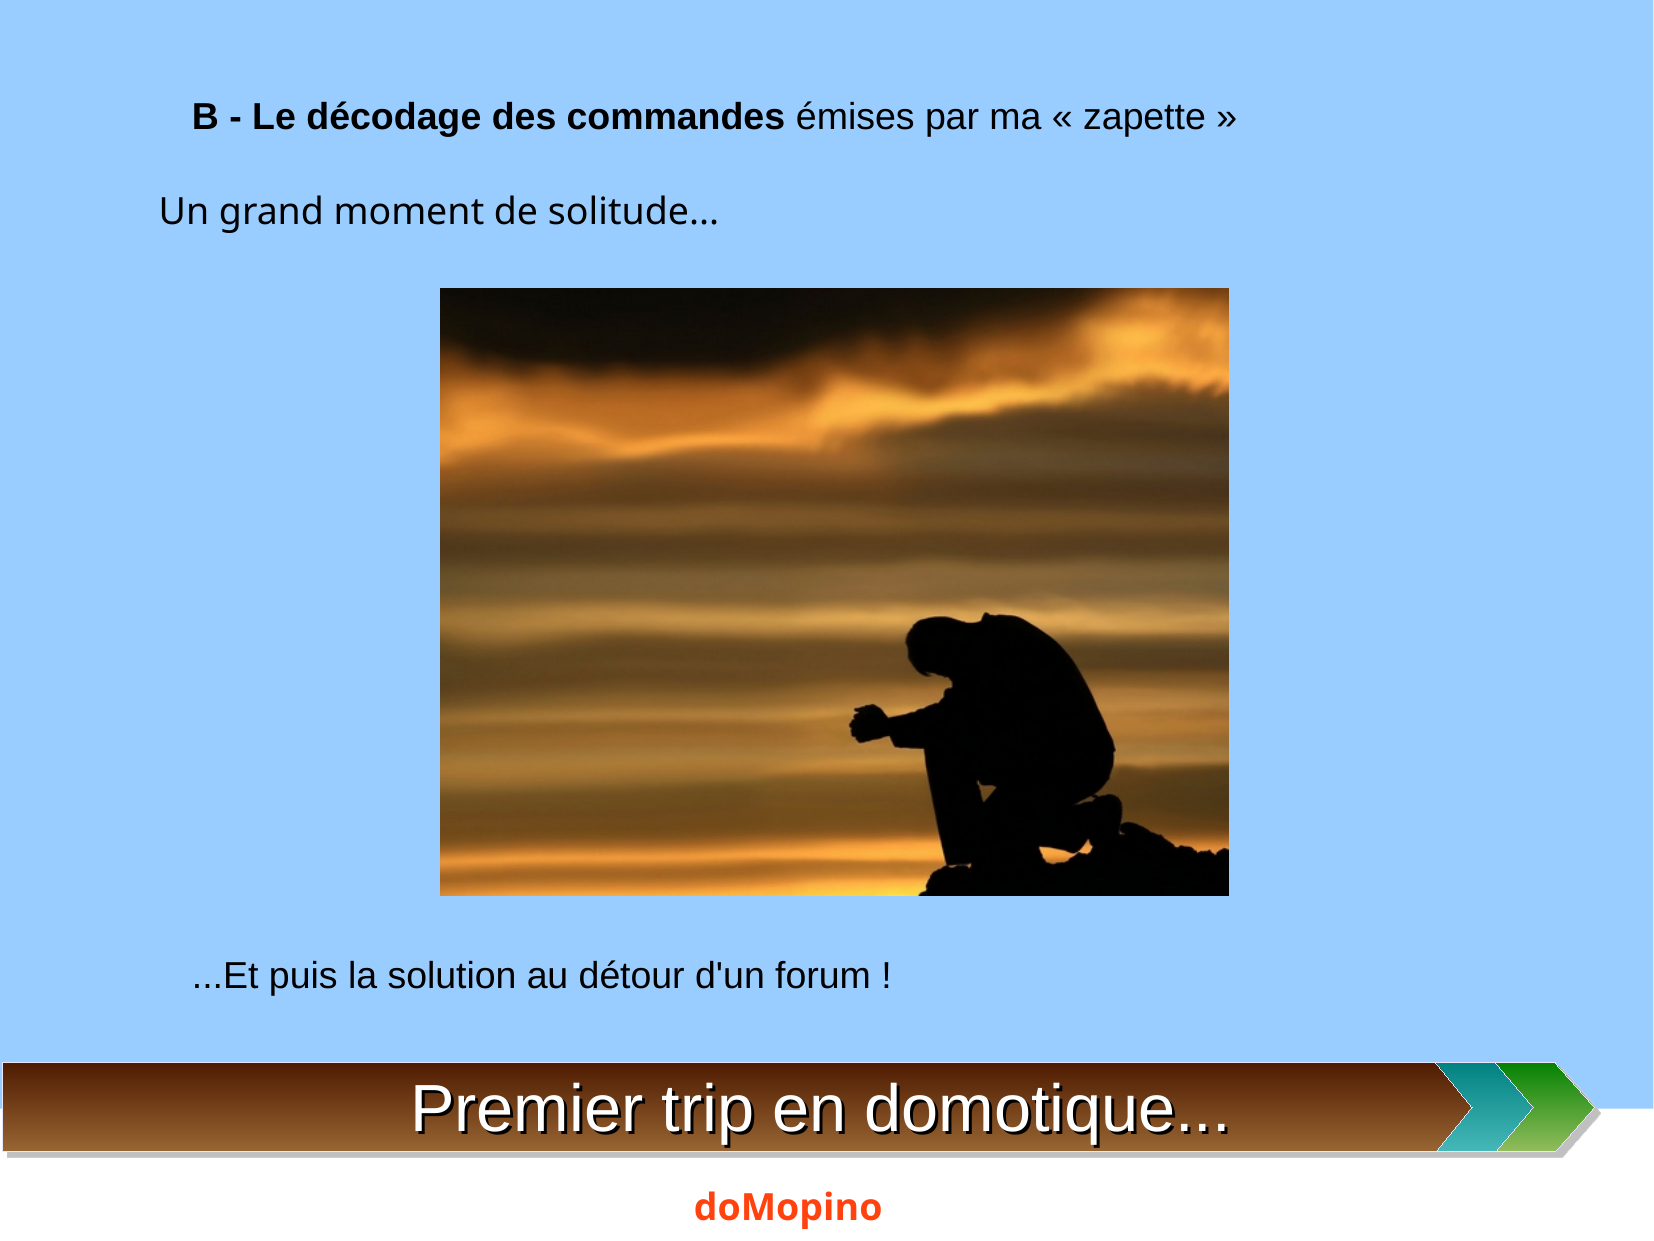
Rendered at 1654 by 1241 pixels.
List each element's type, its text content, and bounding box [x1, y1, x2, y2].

text_box ...Et puis la solution au détour d'un forum ! [177, 947, 907, 1004]
title Premier trip en domotique... [76, 1062, 1565, 1154]
text_box doMopino [679, 1173, 922, 1241]
picture [440, 288, 1229, 896]
text_box Un grand moment de solitude... [143, 177, 777, 238]
text_box B - Le décodage des commandes émises par ma « zapette » [177, 88, 1253, 147]
